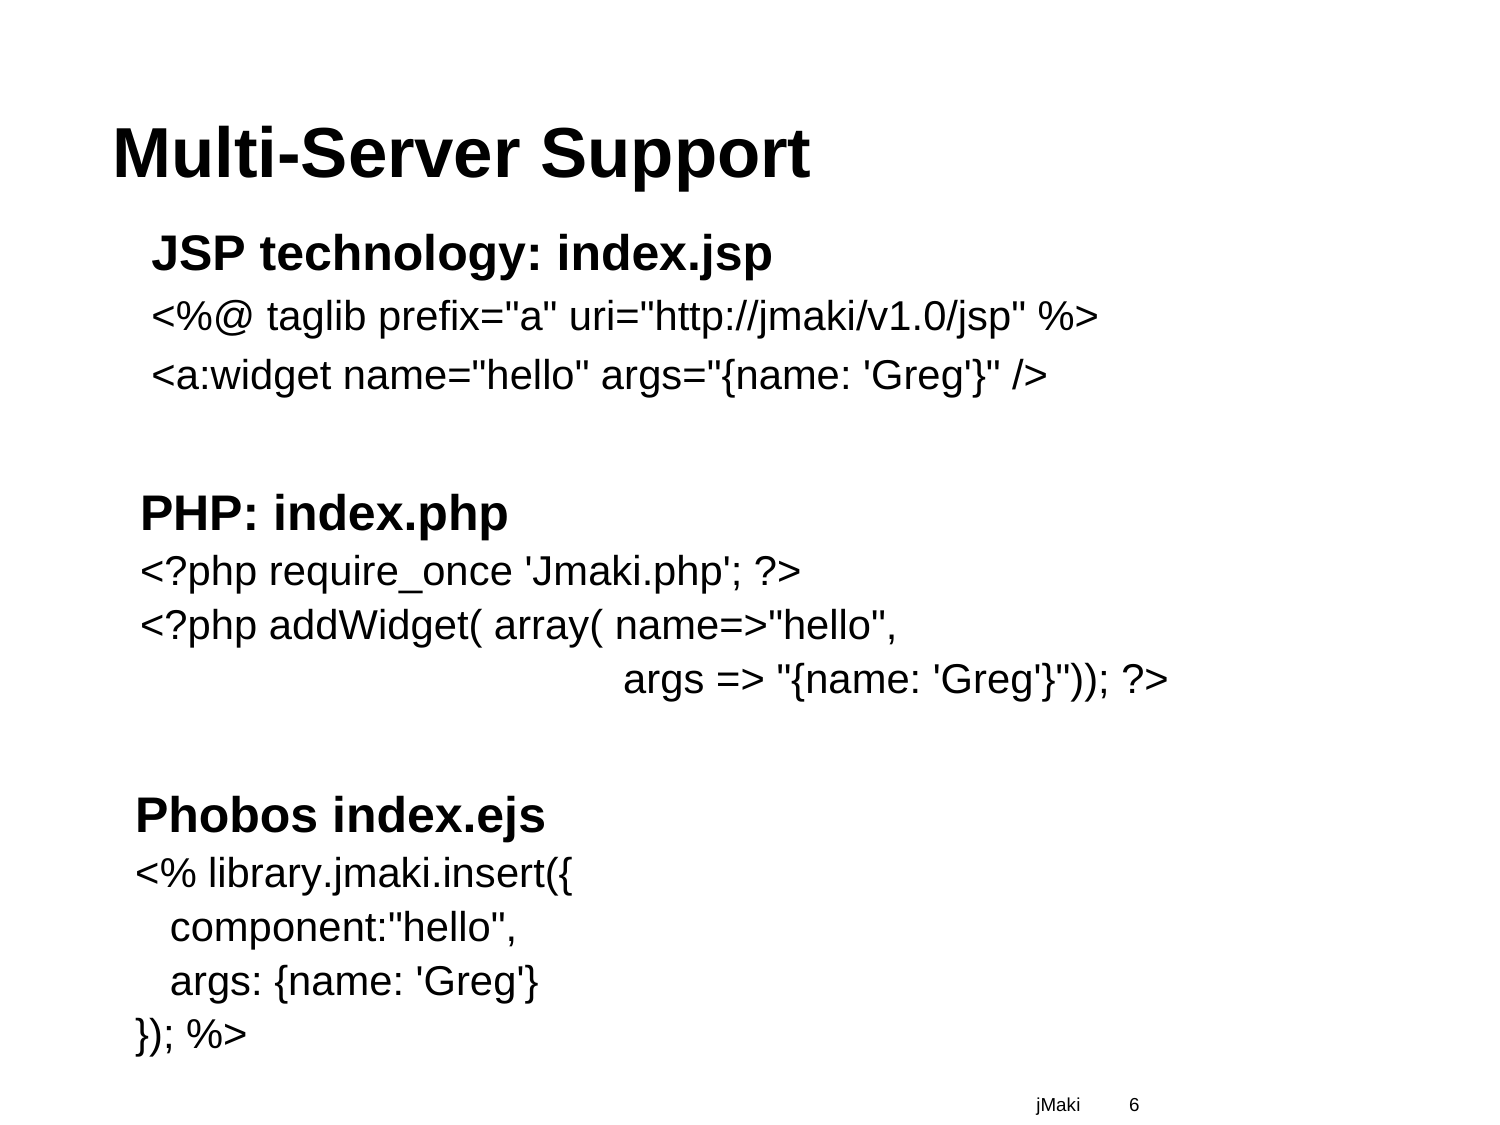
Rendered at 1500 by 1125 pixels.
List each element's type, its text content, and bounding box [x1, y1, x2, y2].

text_box PHP: index.php <?php require_once 'Jmaki.php'; ?> <?php addWidget( array( name=>"hello", args => "{name: 'Greg'}")); ?> [37, 487, 1463, 709]
text_box Phobos index.ejs <% library.jmaki.insert({ component:"hello", args: {name: 'Greg'} }); %> [32, 789, 1330, 1065]
list JSP technology: index.jsp <%@ taglib prefix="a" uri="http://jmaki/v1.0/jsp" %> <a:widget name="hello" args="{name: 'Greg'}" /> [136, 224, 1463, 487]
title Multi-Server Support [112, 111, 1417, 271]
